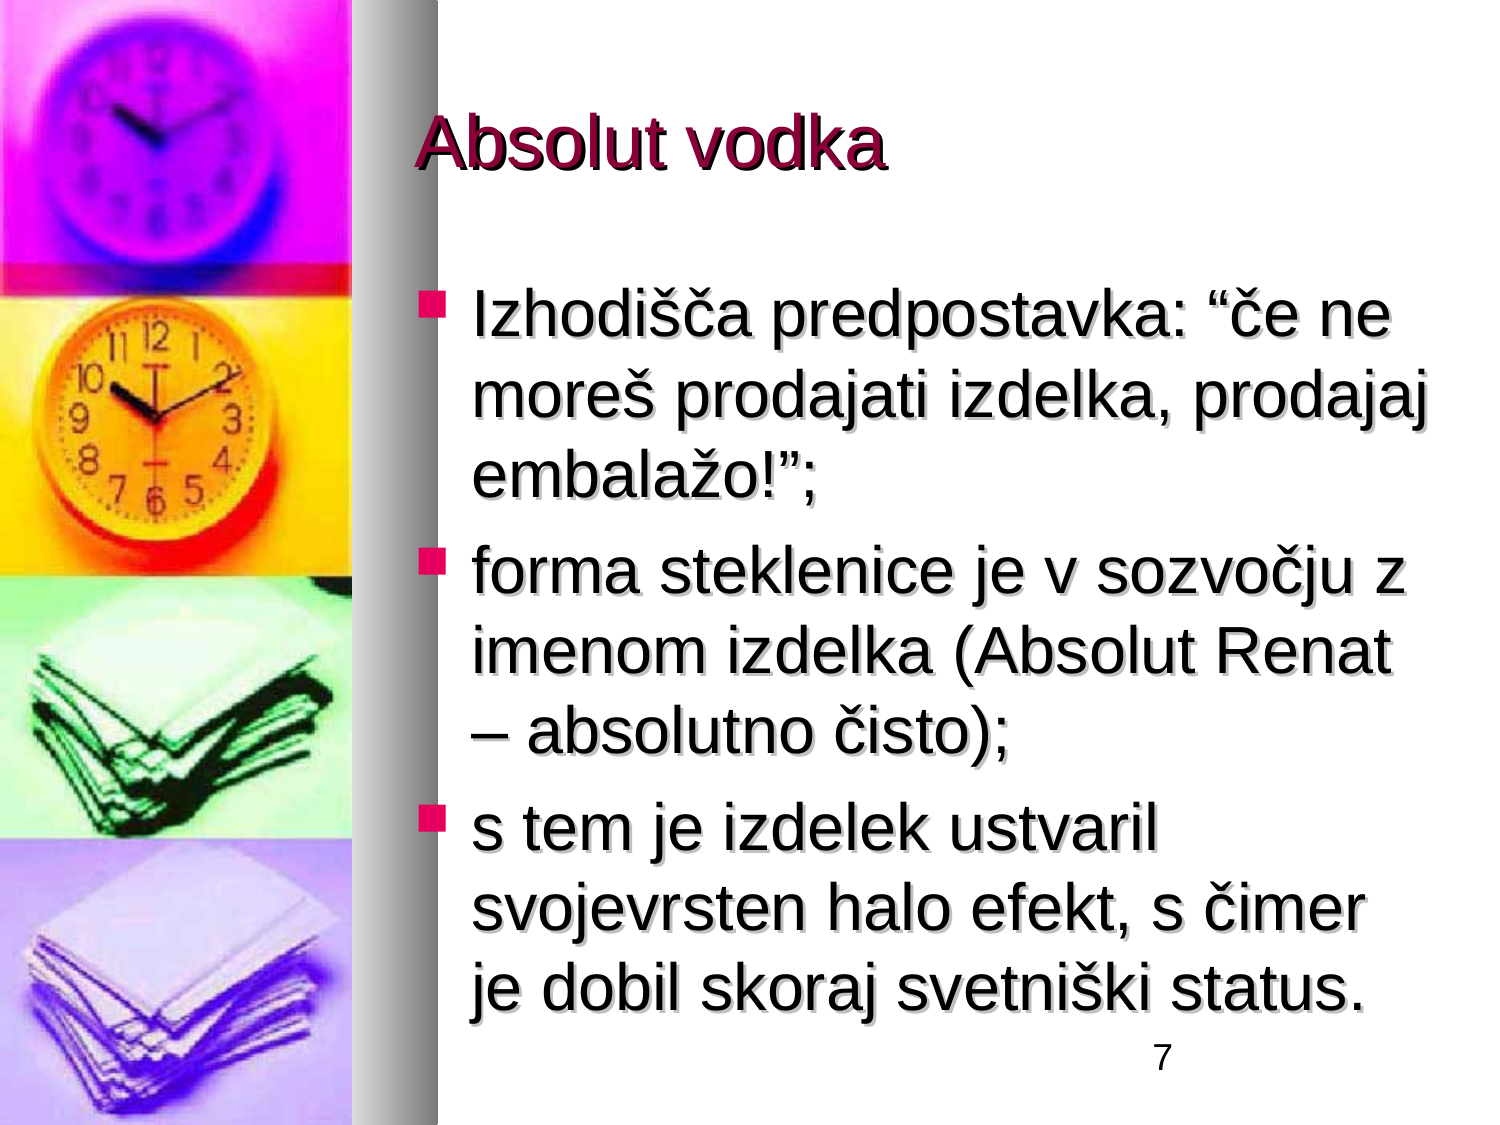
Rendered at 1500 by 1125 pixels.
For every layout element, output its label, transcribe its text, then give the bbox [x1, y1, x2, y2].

list Izhodišča predpostavka: “če ne moreš prodajati izdelka, prodajaj embalažo!”; forma steklenice je v sozvočju z imenom izdelka (Absolut Renat – absolutno čisto); s tem je izdelek ustvaril svojevrsten halo efekt, s čimer je dobil skoraj svetniški status. [399, 262, 1450, 1125]
title Absolut vodka [399, 37, 1450, 238]
picture [0, 0, 352, 1125]
